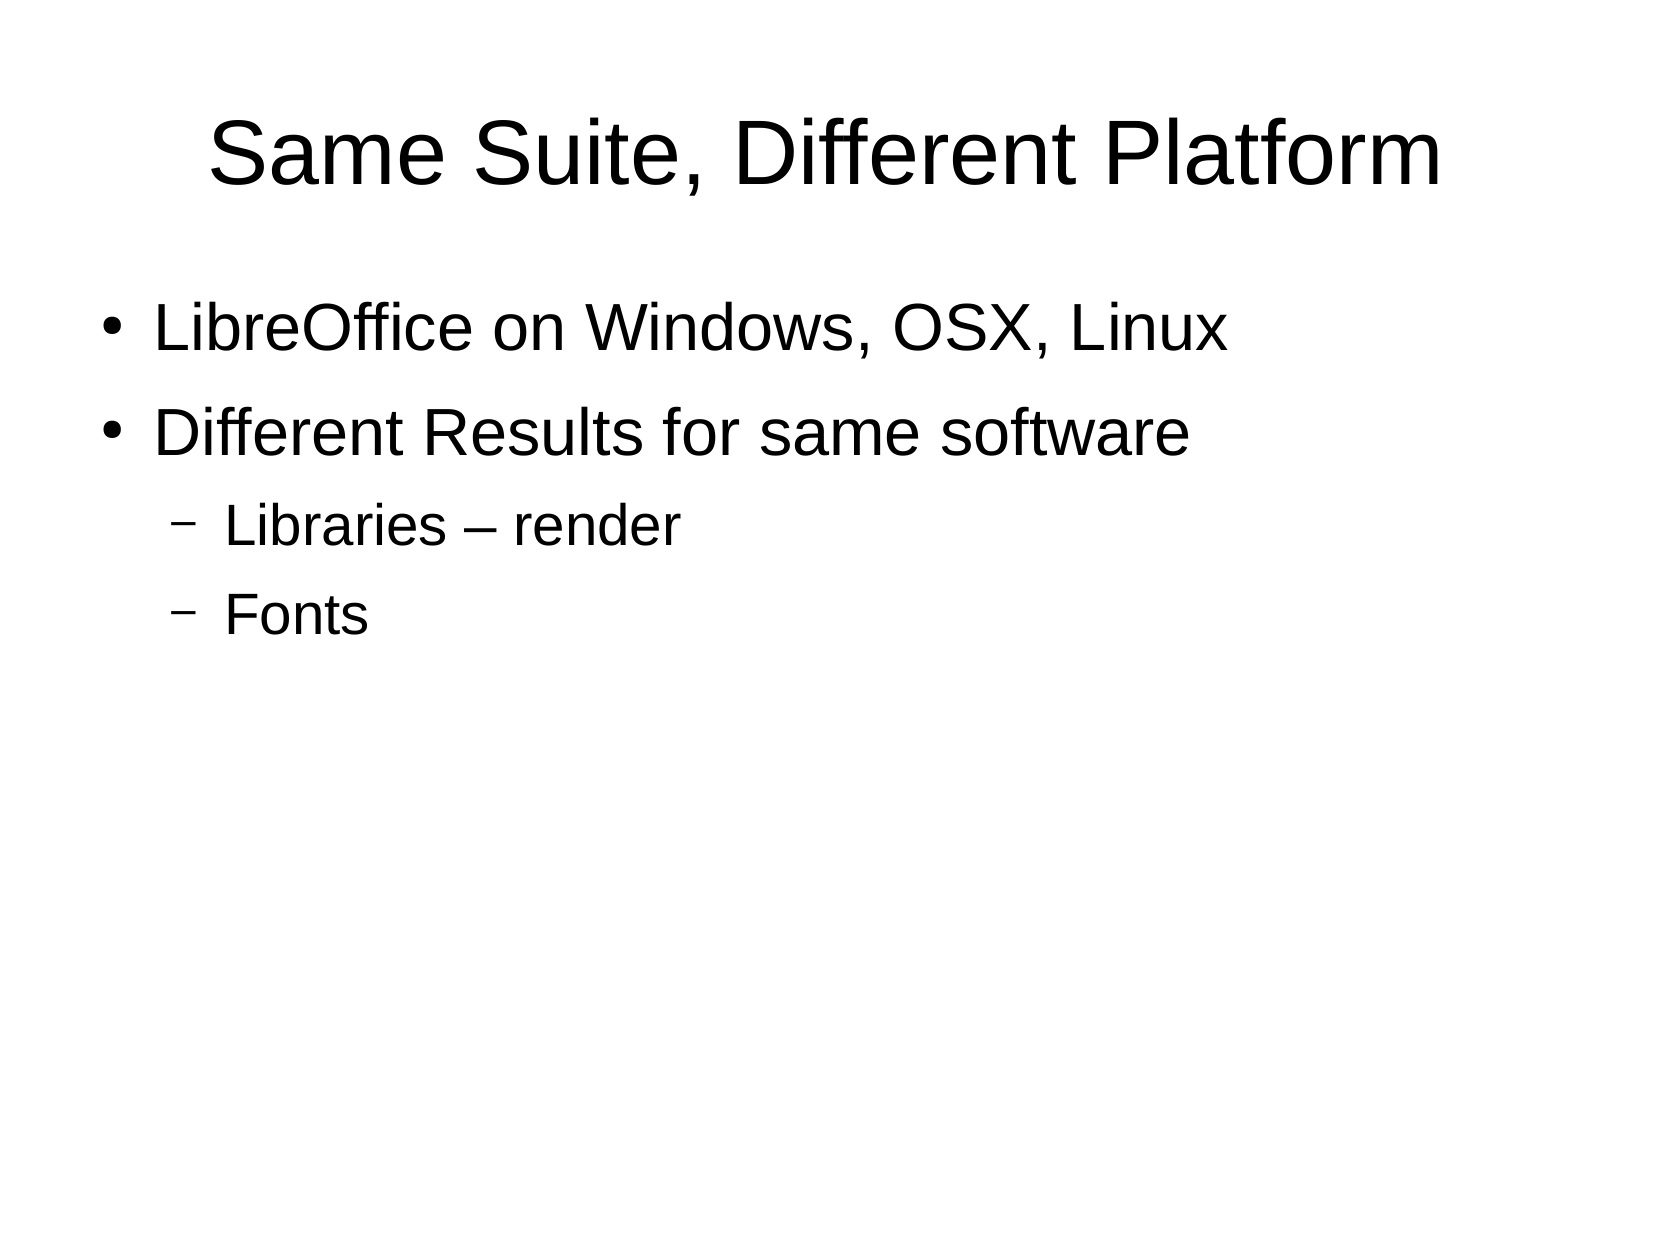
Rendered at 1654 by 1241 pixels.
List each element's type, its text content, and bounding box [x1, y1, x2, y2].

title Same Suite, Different Platform [82, 49, 1571, 257]
list LibreOffice on Windows, OSX, Linux Different Results for same software Libraries – render Fonts [82, 290, 1571, 1010]
